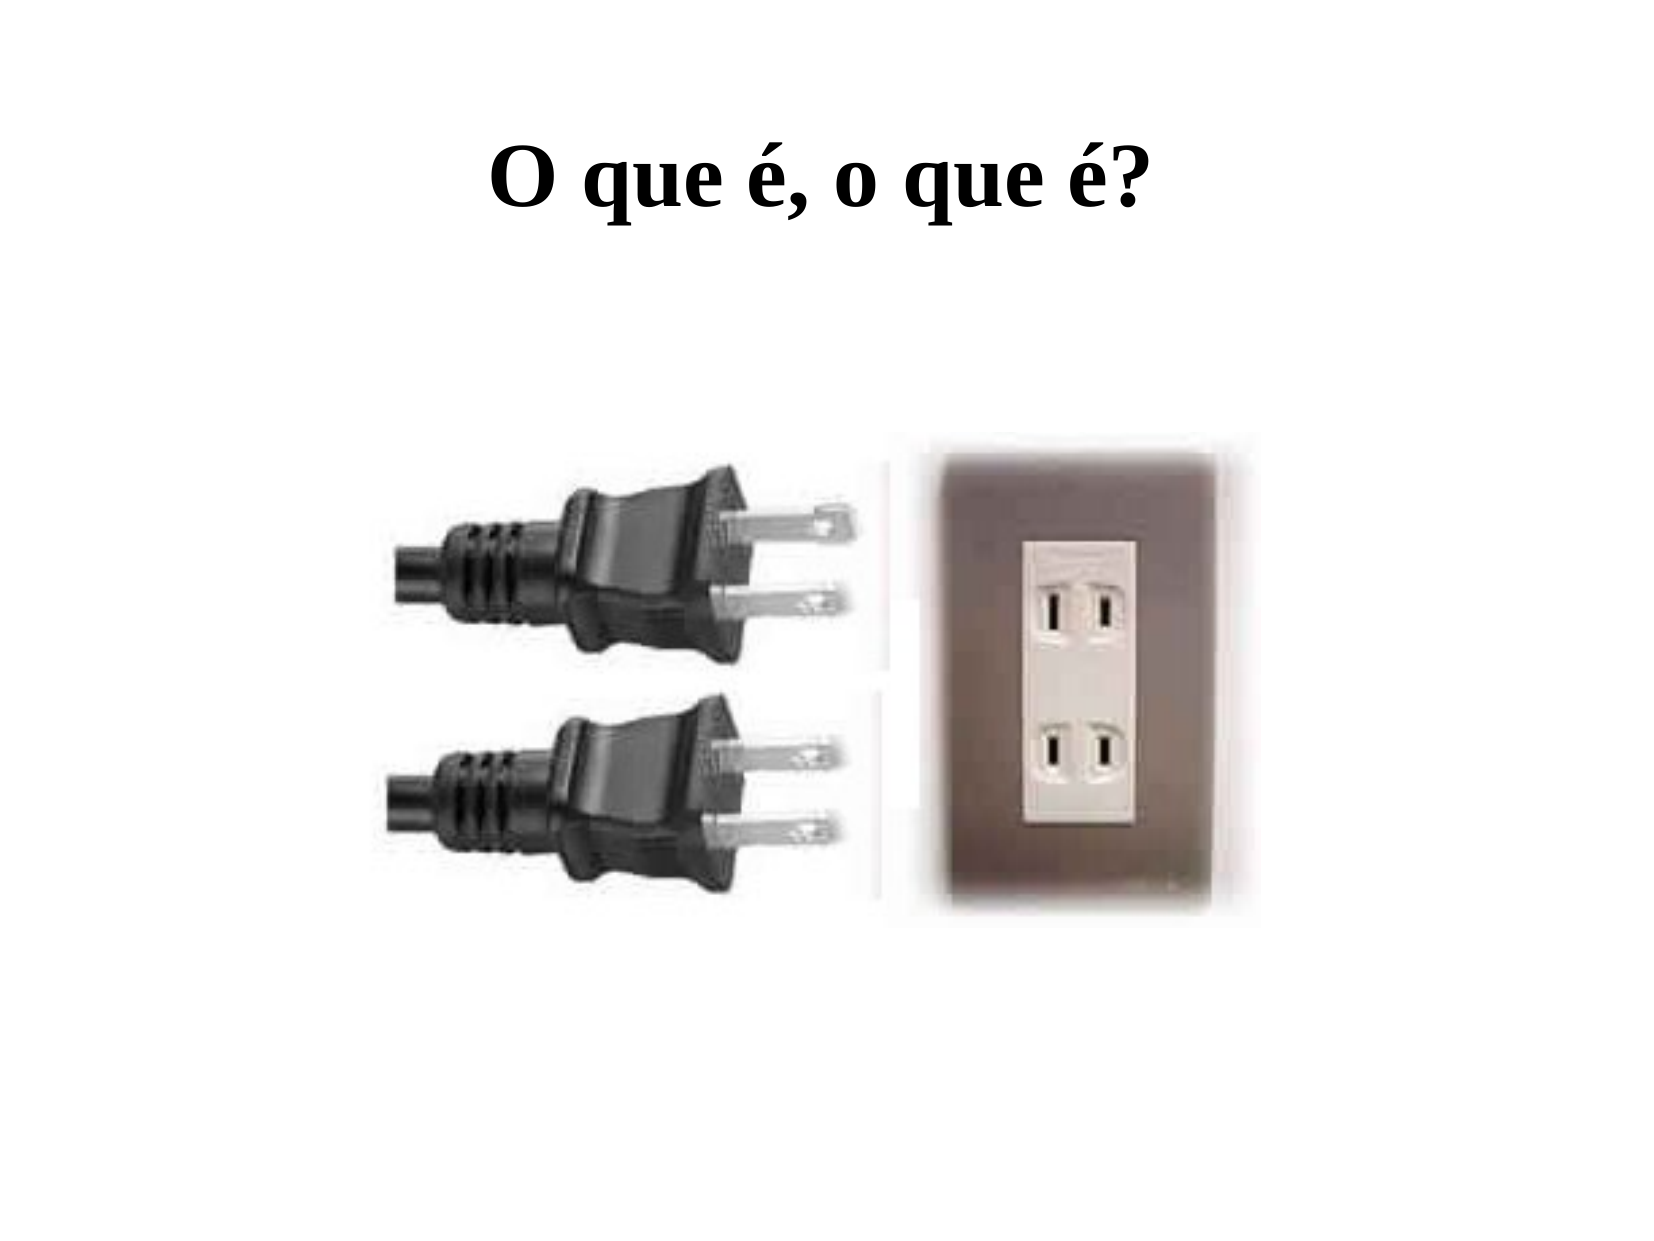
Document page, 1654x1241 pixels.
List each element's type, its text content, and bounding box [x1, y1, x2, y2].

title O que é, o que é? [100, 81, 1543, 269]
picture [350, 432, 1261, 928]
